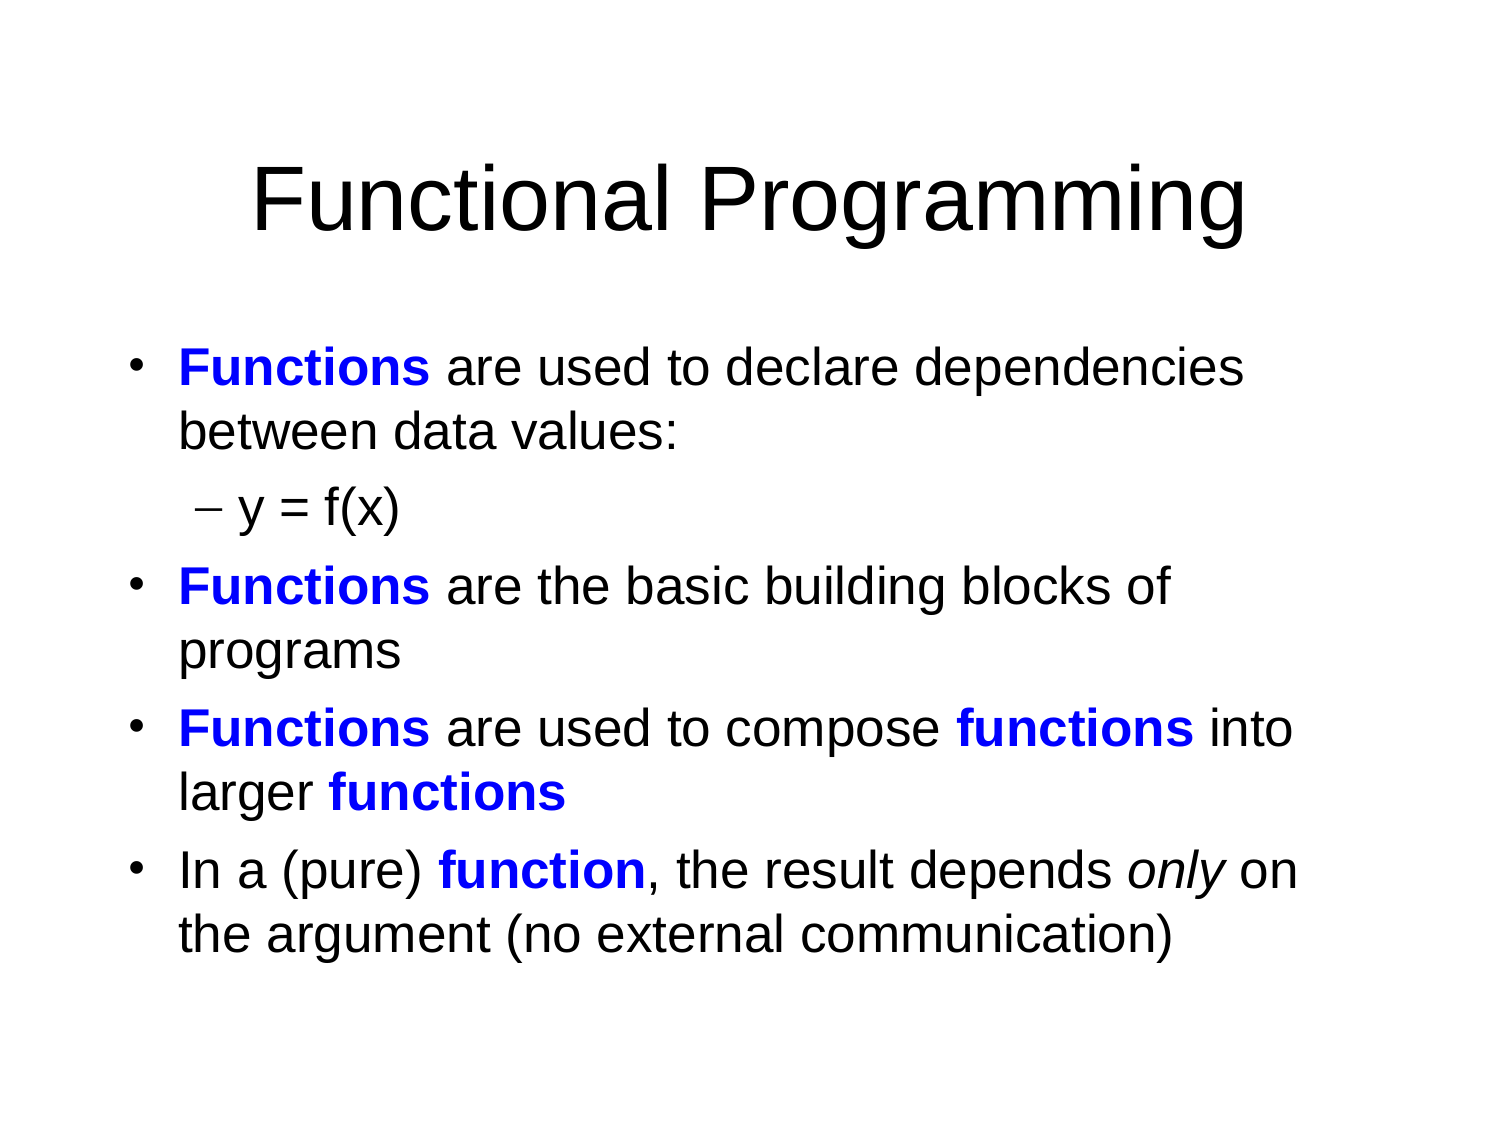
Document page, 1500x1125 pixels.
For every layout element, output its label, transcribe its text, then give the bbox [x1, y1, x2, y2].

list Functions are used to declare dependencies between data values: y = f(x) Functions are the basic building blocks of programs Functions are used to compose functions into larger functions In a (pure) function, the result depends only on the argument (no external communication) [112, 324, 1388, 978]
title Functional Programming [112, 99, 1388, 288]
